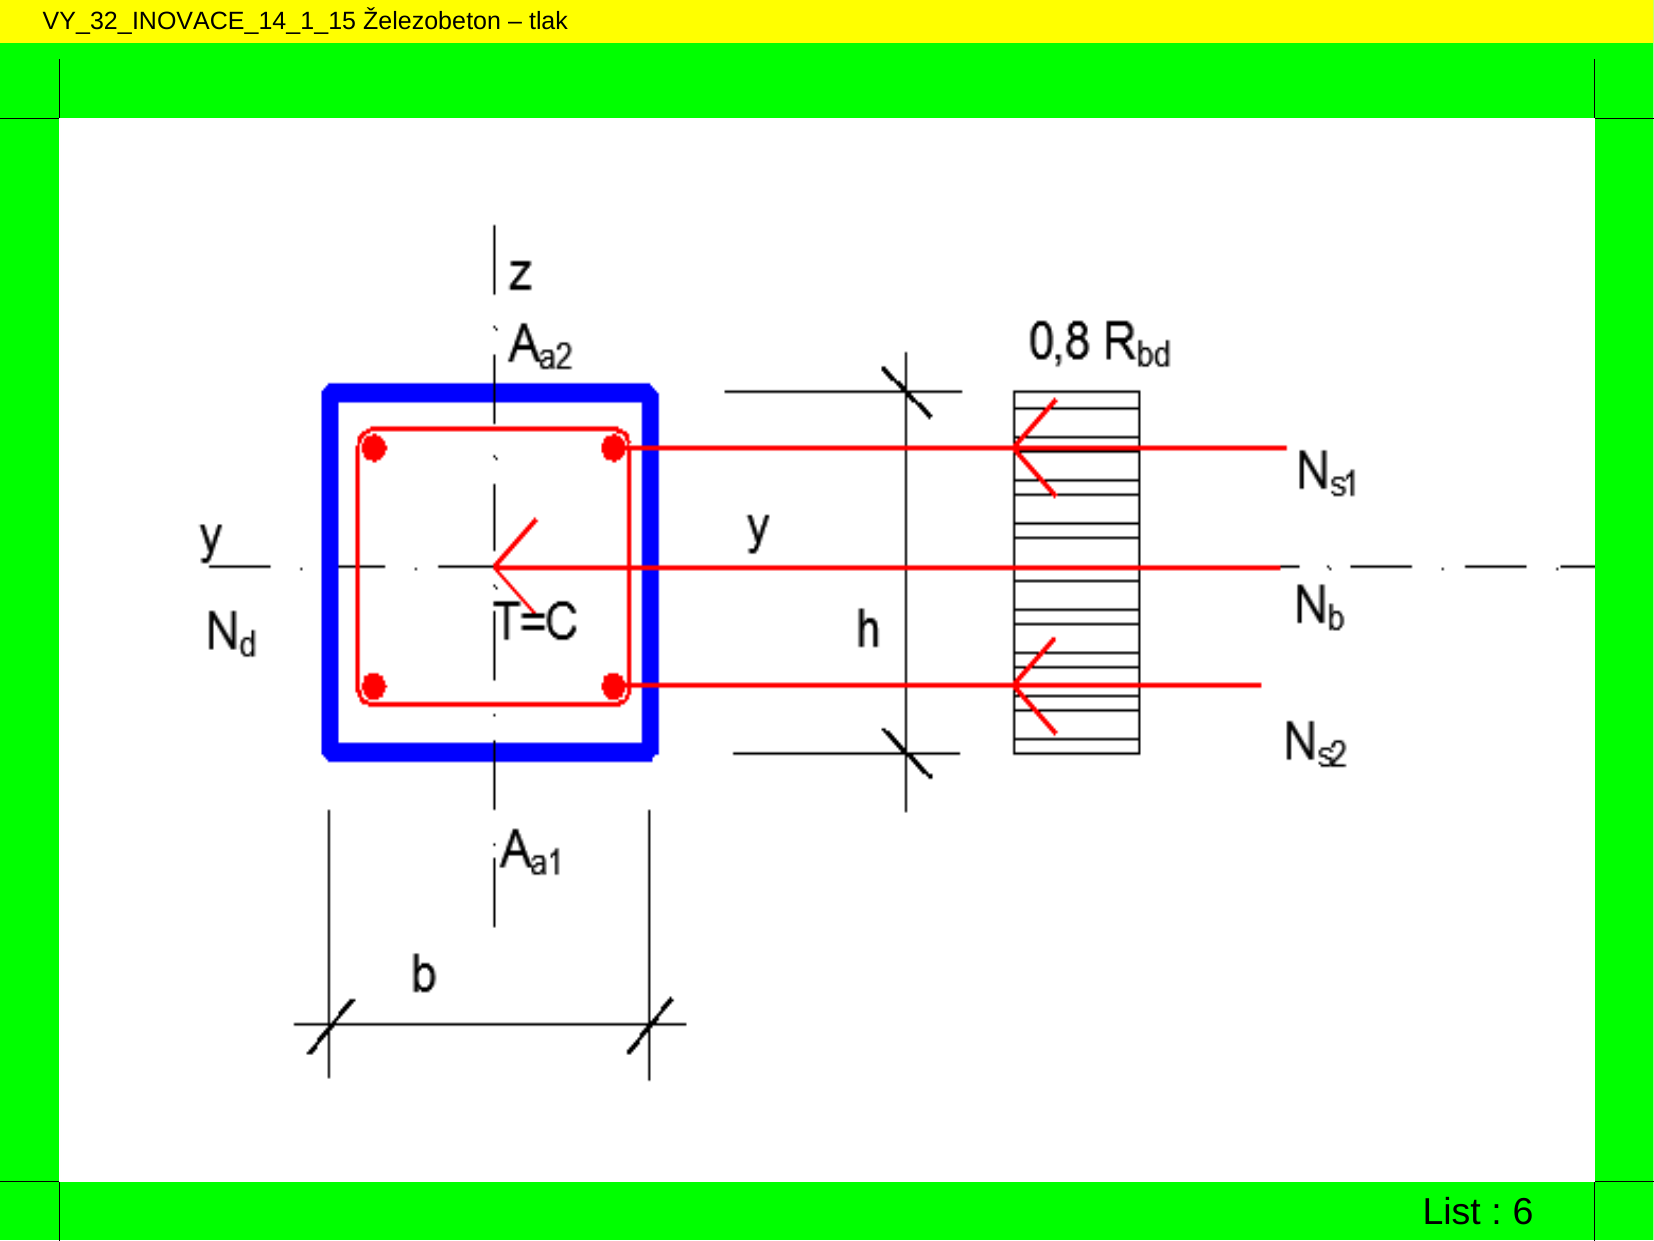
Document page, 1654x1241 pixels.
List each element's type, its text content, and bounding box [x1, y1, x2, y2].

text_box VY_32_INOVACE_14_1_15 Železobeton – tlak [0, 0, 1654, 43]
text_box List : <číslo> [1595, 1183, 1654, 1241]
text_box List : <číslo> [1432, 1183, 1594, 1241]
picture [59, 118, 1595, 1182]
